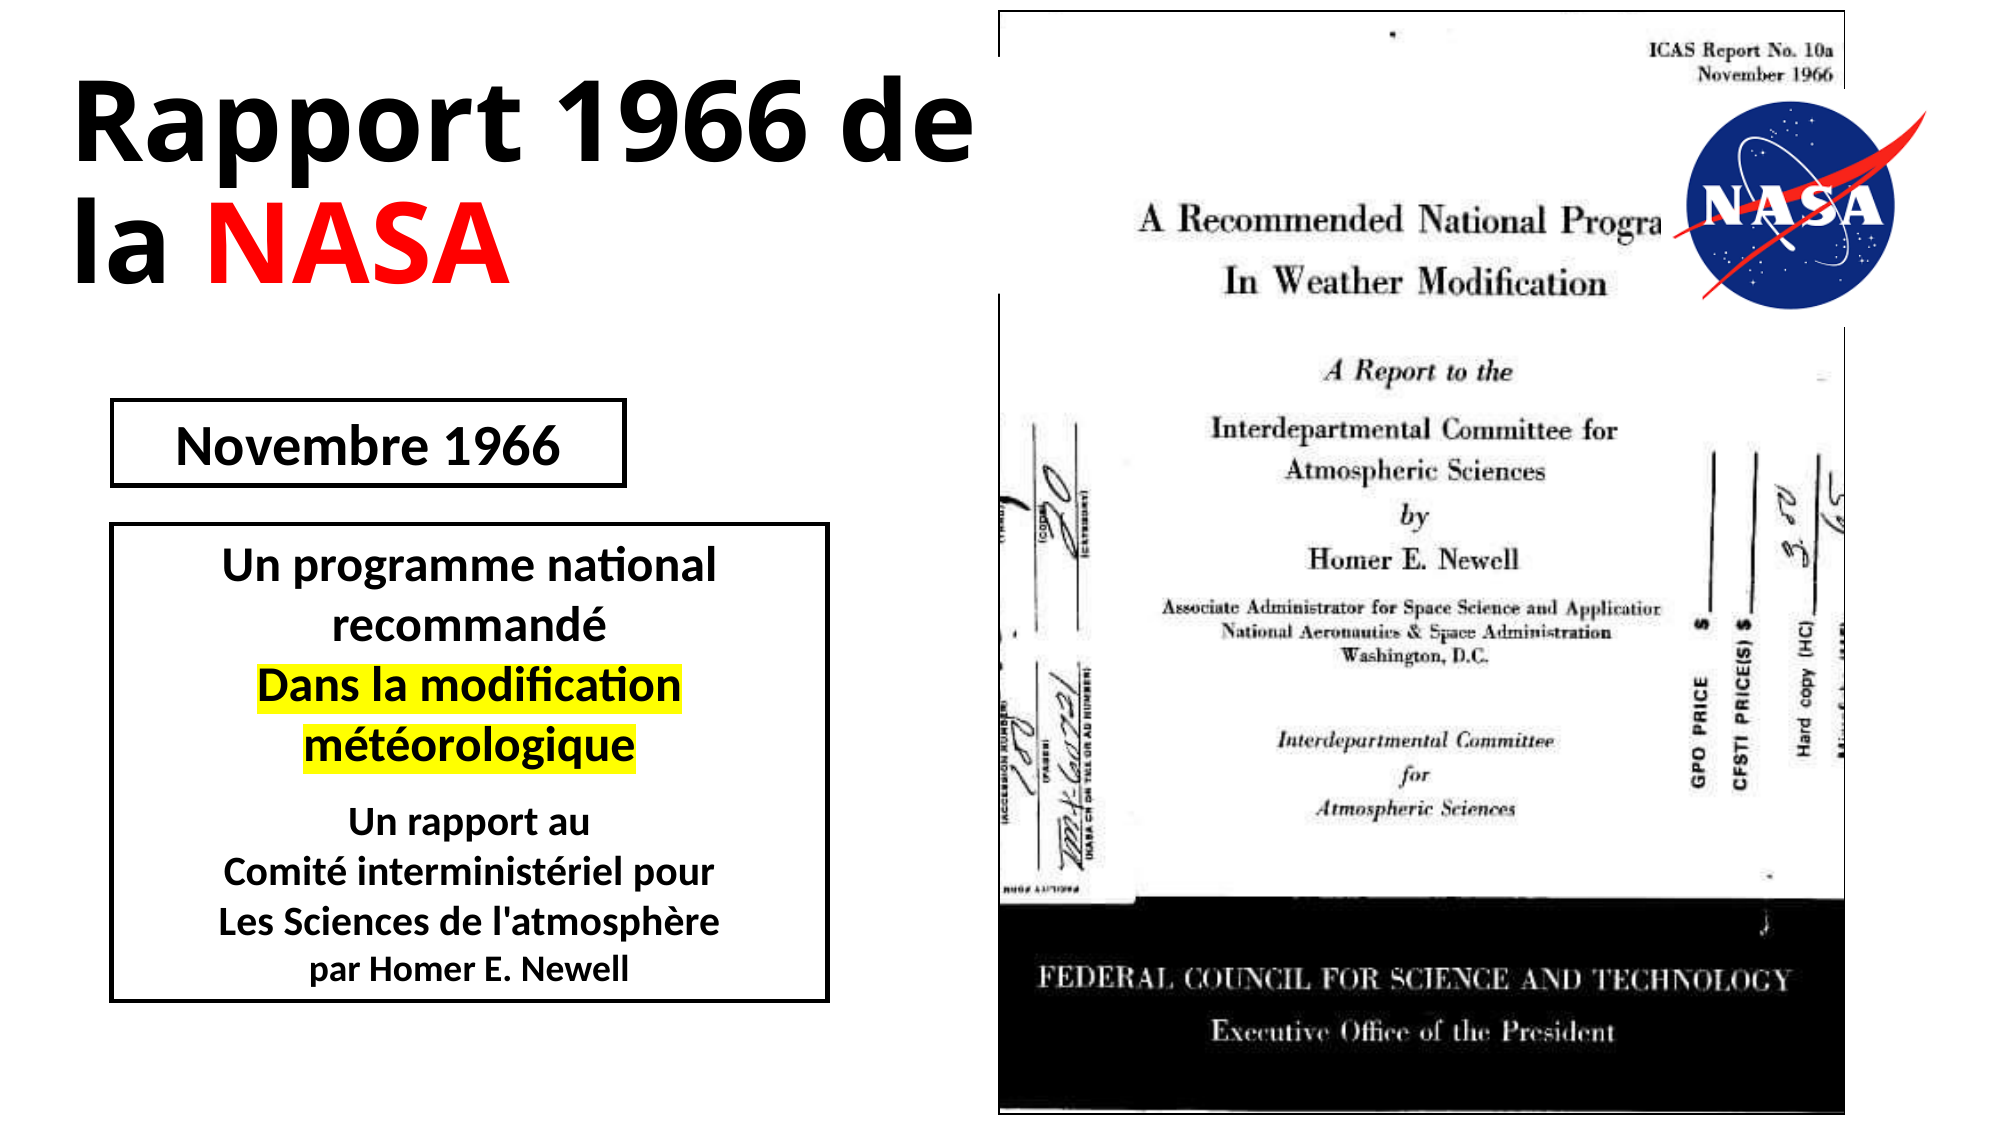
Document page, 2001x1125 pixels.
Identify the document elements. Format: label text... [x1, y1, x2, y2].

title Rapport 1966 de la NASA [54, 56, 1122, 294]
text_box Un programme national recommandé Dans la modification météorologique Un rapport au Comité interministériel pour Les Sciences de l'atmosphère par Homer E. Newell [111, 524, 828, 1002]
text_box Novembre 1966 [111, 399, 625, 486]
picture [999, 11, 1946, 1114]
